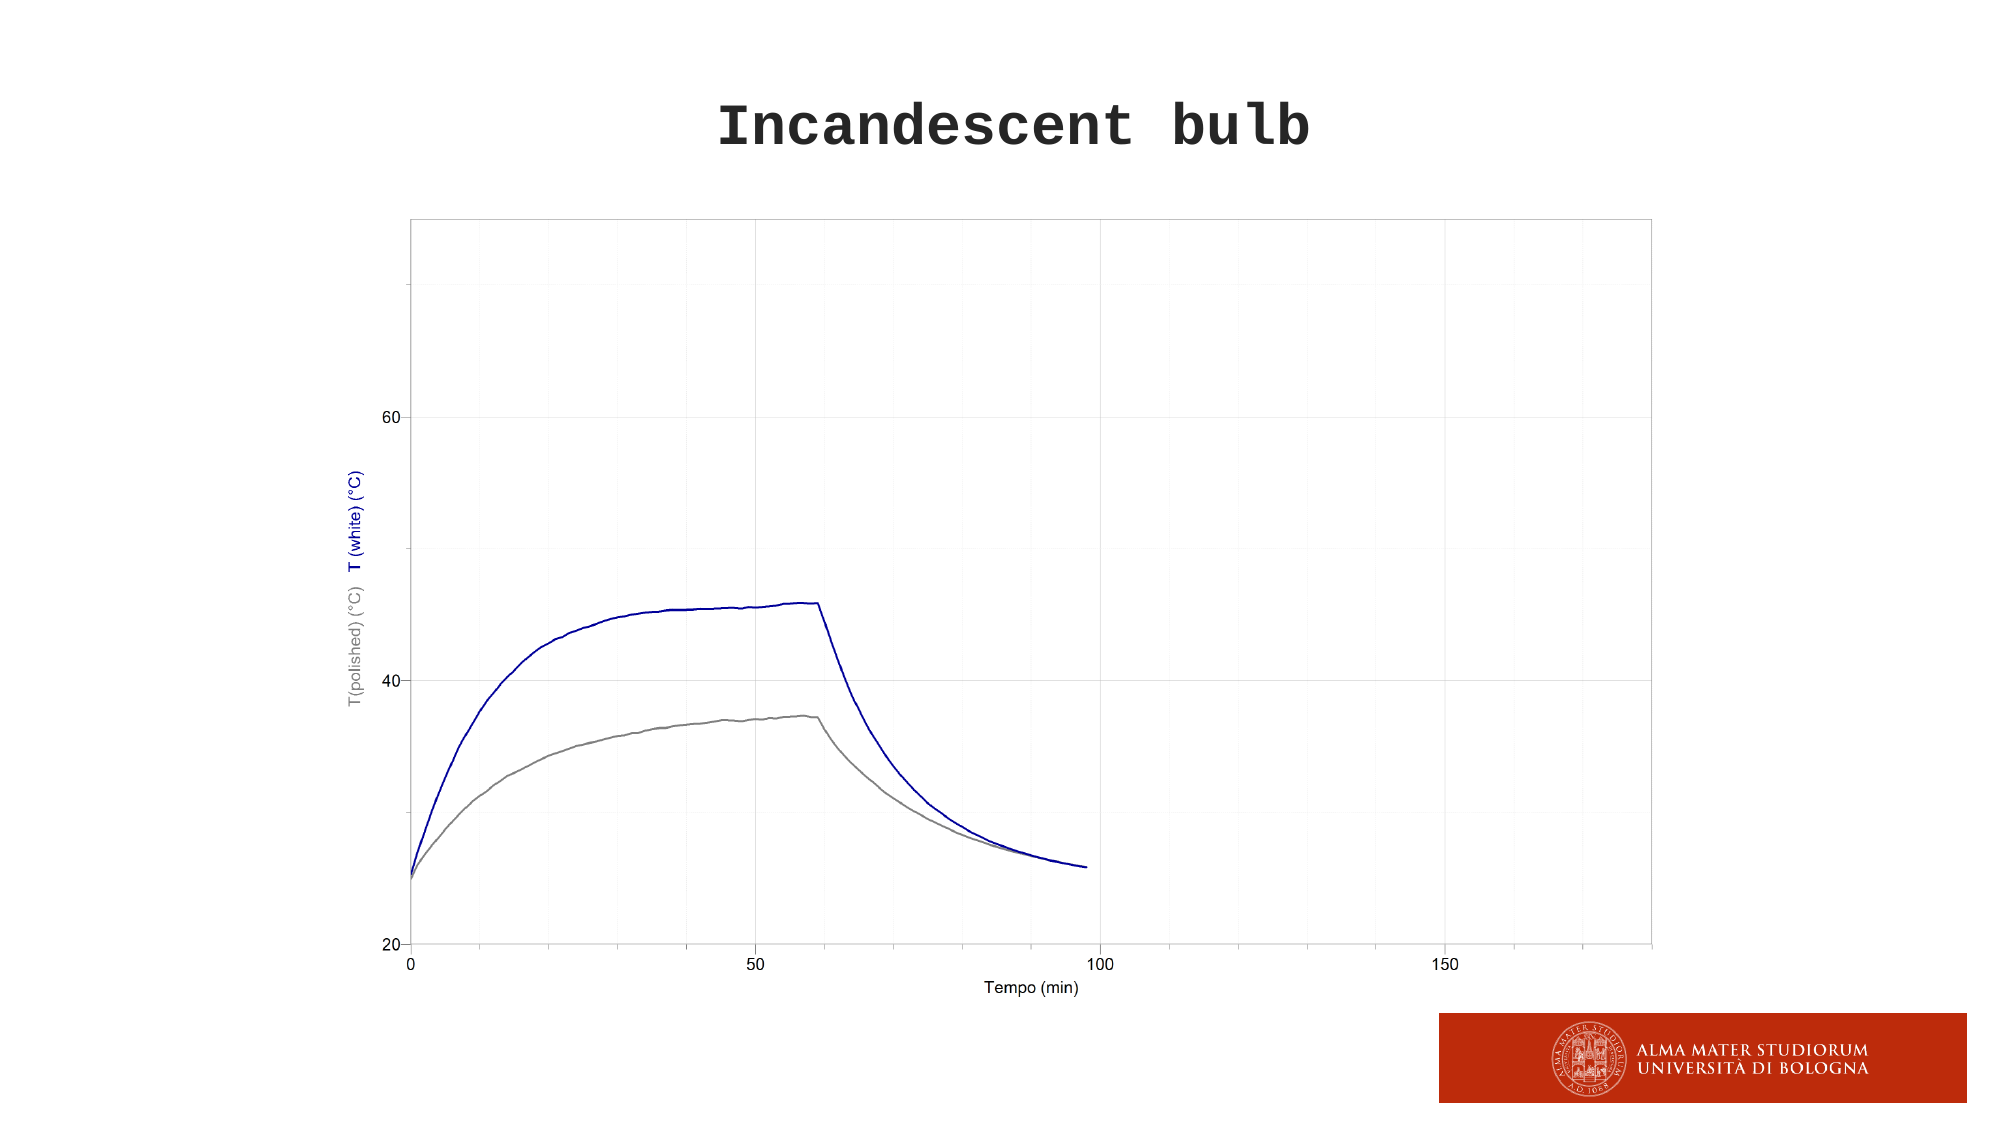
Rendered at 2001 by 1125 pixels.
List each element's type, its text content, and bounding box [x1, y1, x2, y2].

text_box Incandescent bulb [551, 78, 1477, 165]
picture [332, 199, 1680, 1008]
